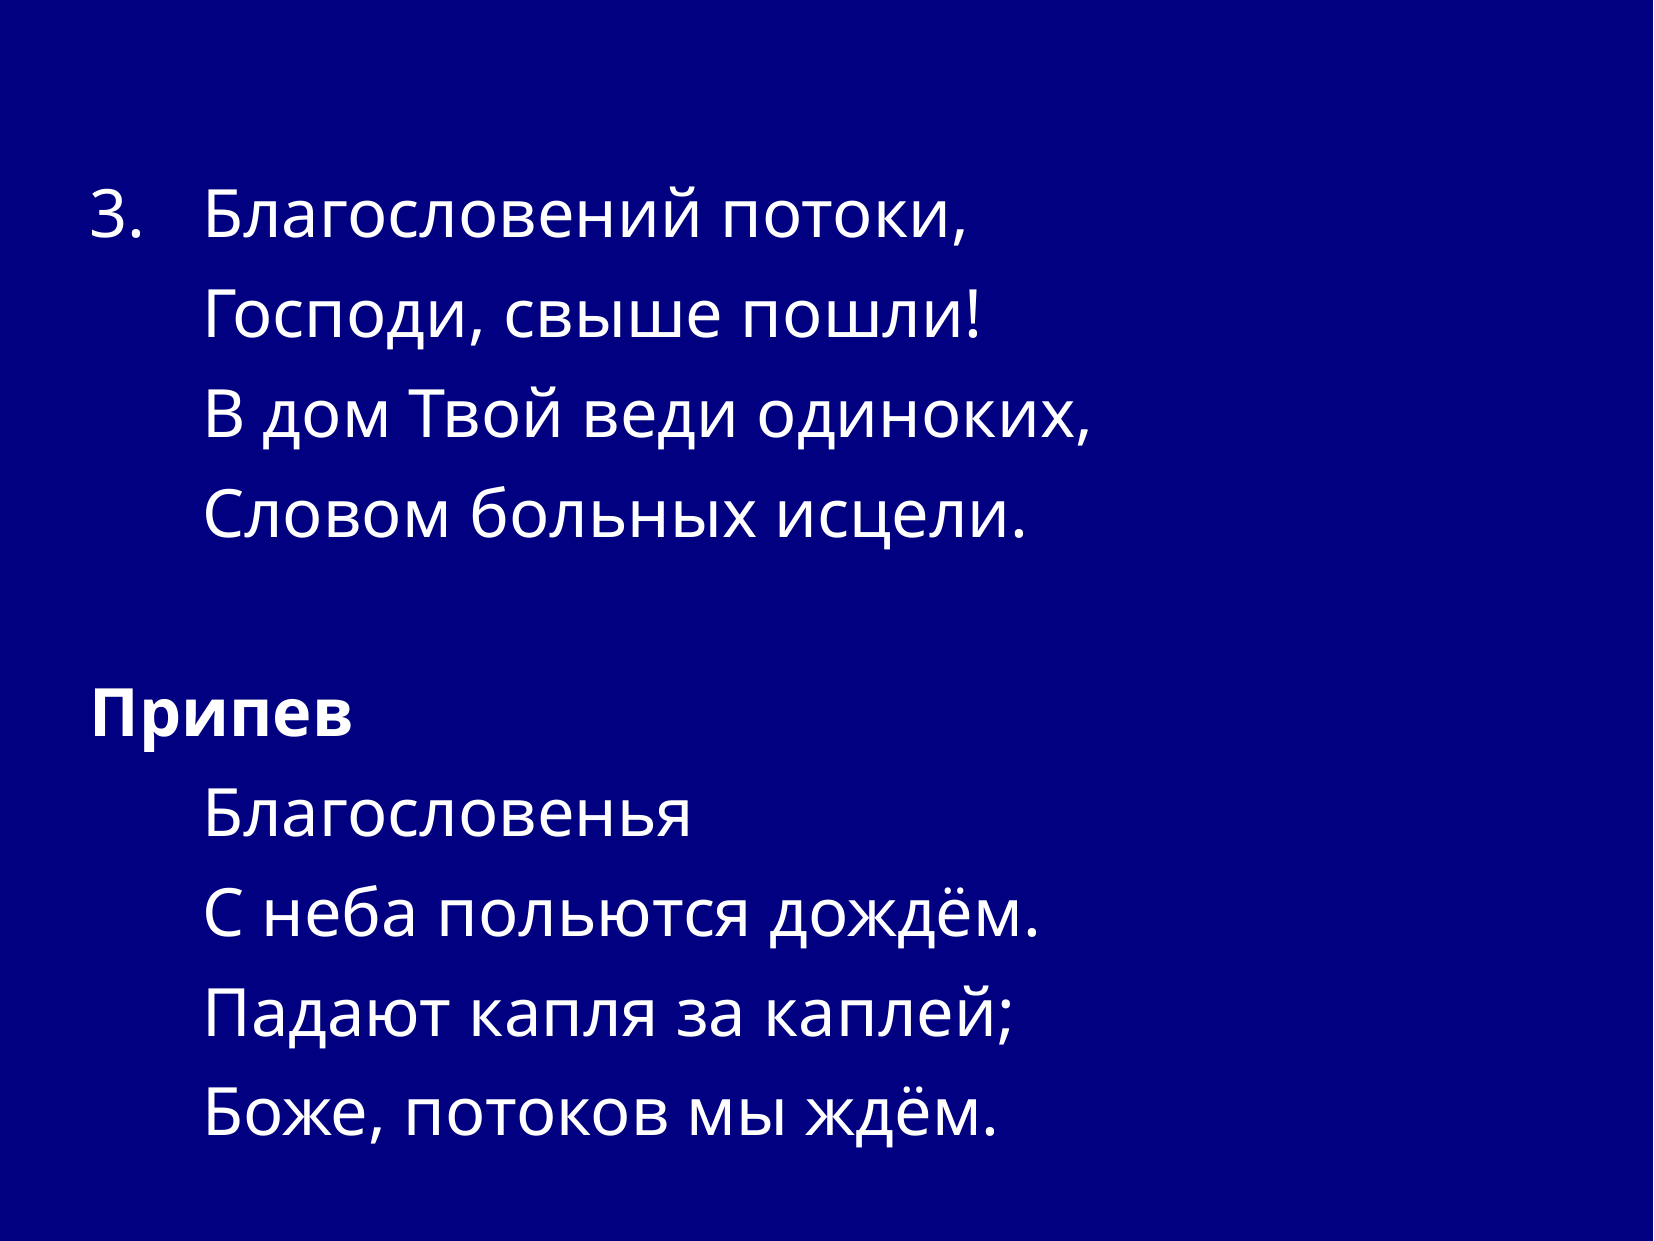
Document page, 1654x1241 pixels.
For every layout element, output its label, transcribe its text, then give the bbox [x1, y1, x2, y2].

text_box 3. Благословений потоки, Господи, свыше пошли! В дом Твой веди одиноких, Словом больных исцели. Припев Благословенья С неба польются дождём. Падают капля за каплей; Боже, потоков мы ждём. [75, 150, 1576, 1163]
